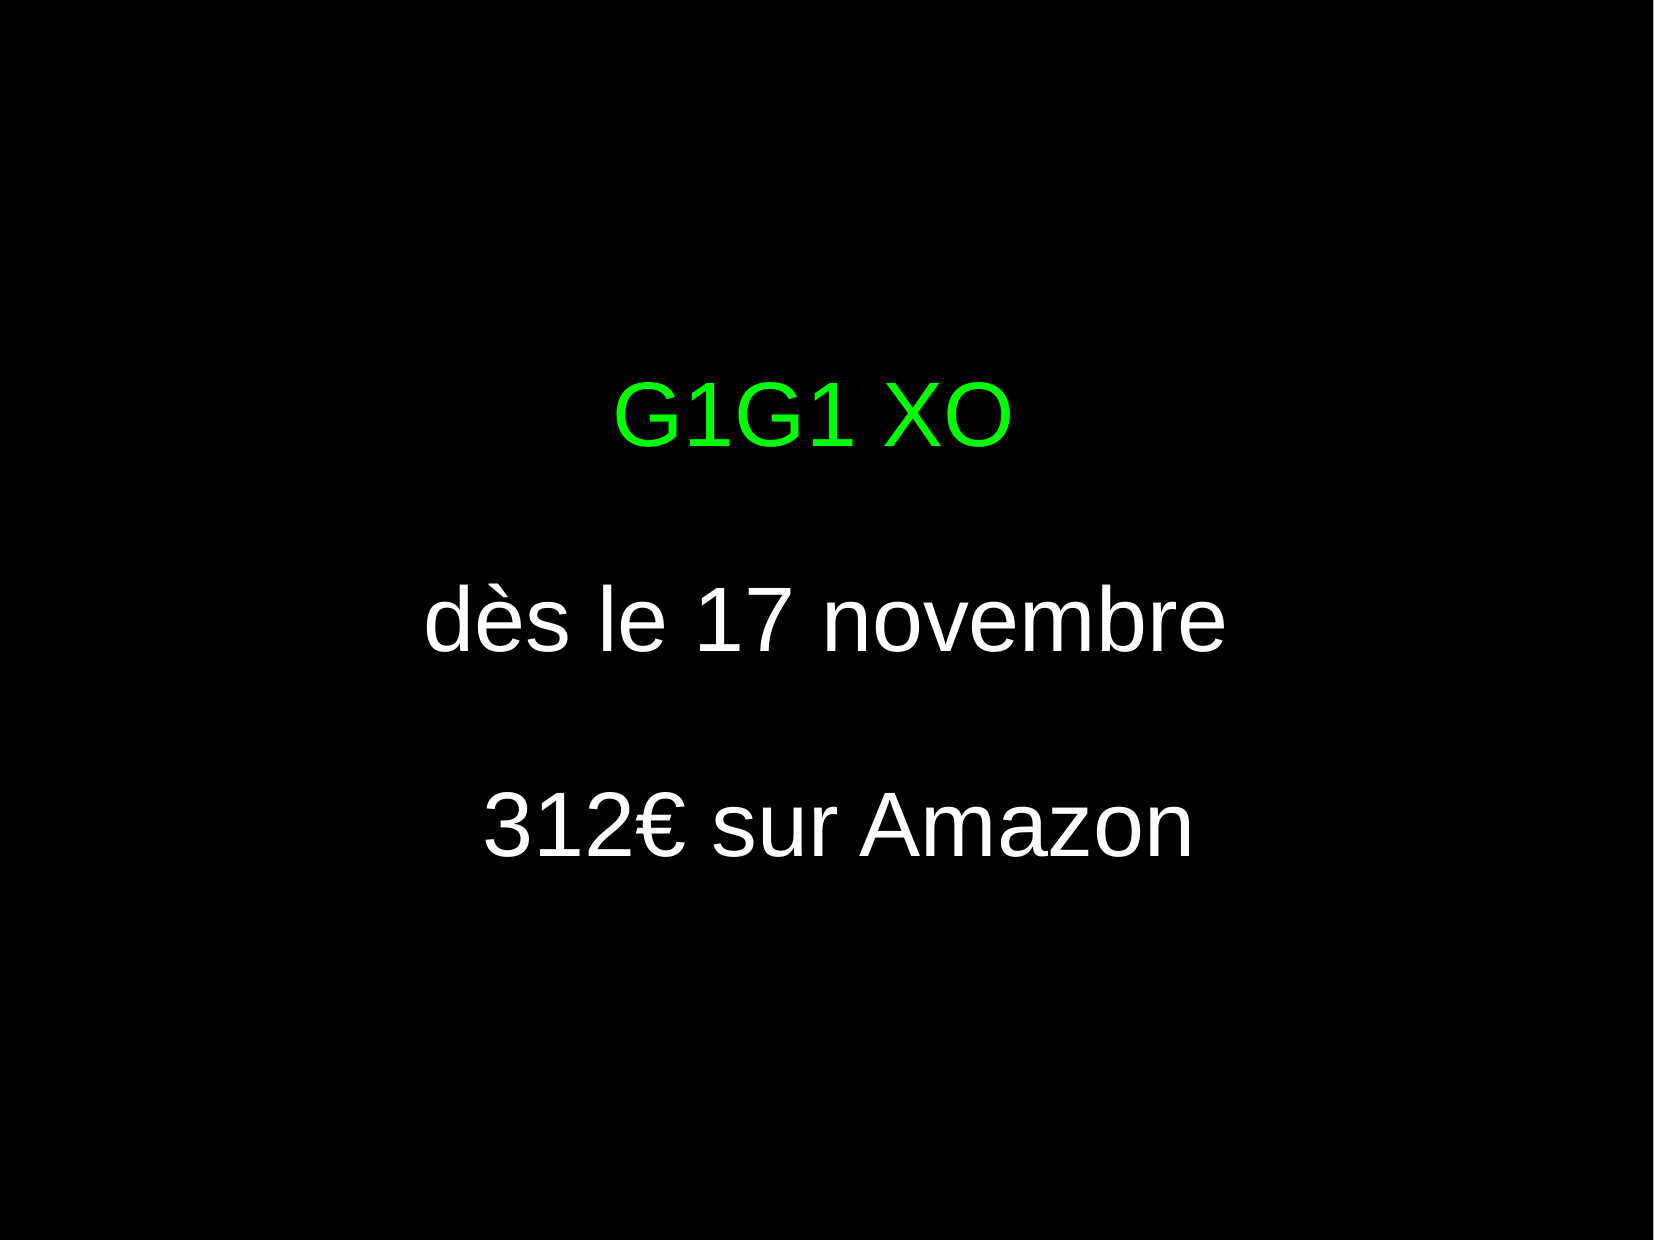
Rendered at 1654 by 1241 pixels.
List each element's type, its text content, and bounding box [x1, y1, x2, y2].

text_box G1G1 XO dès le 17 novembre 312€ sur Amazon [103, 356, 1551, 884]
